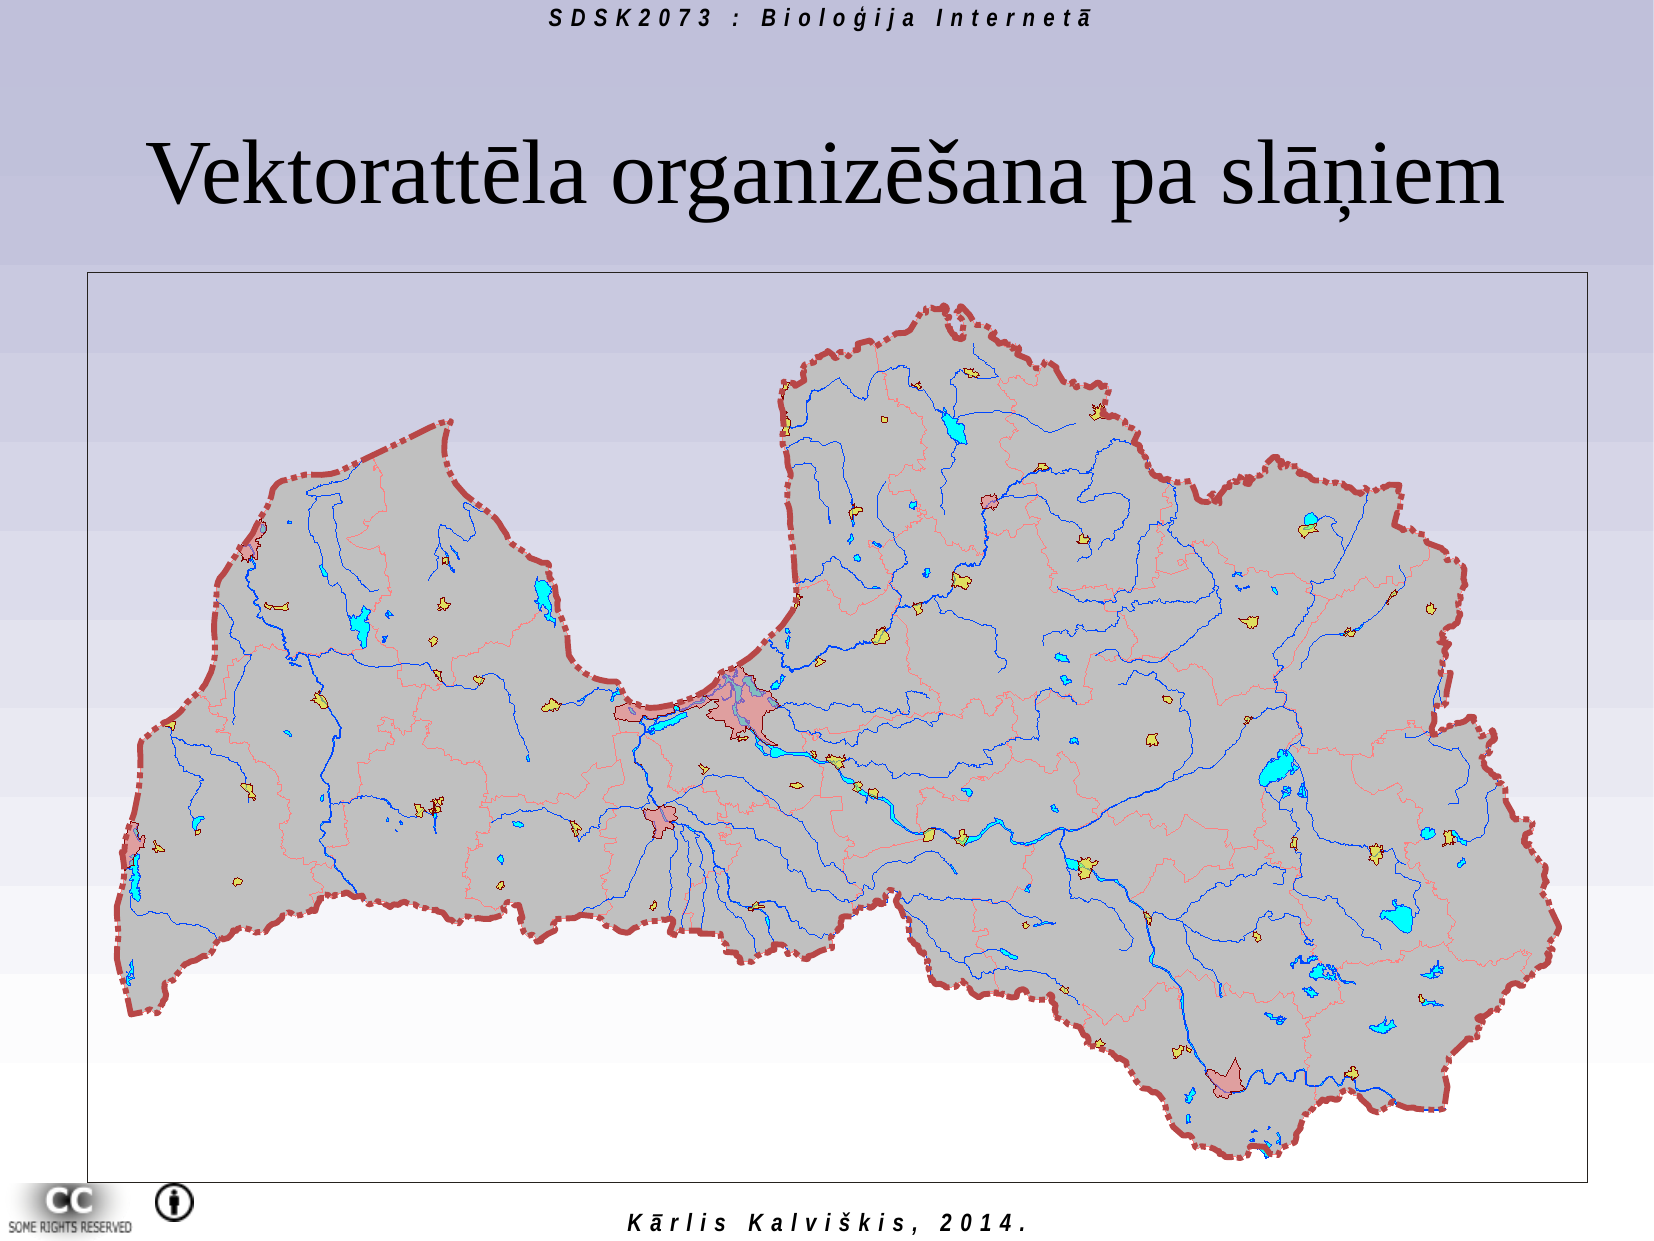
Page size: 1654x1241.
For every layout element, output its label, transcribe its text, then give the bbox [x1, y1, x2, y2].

text_box [117, 307, 1556, 1157]
text_box [1260, 1150, 1269, 1159]
title Vektorattēla organizēšana pa slāņiem [29, 49, 1625, 296]
picture [0, 0, 1654, 1241]
